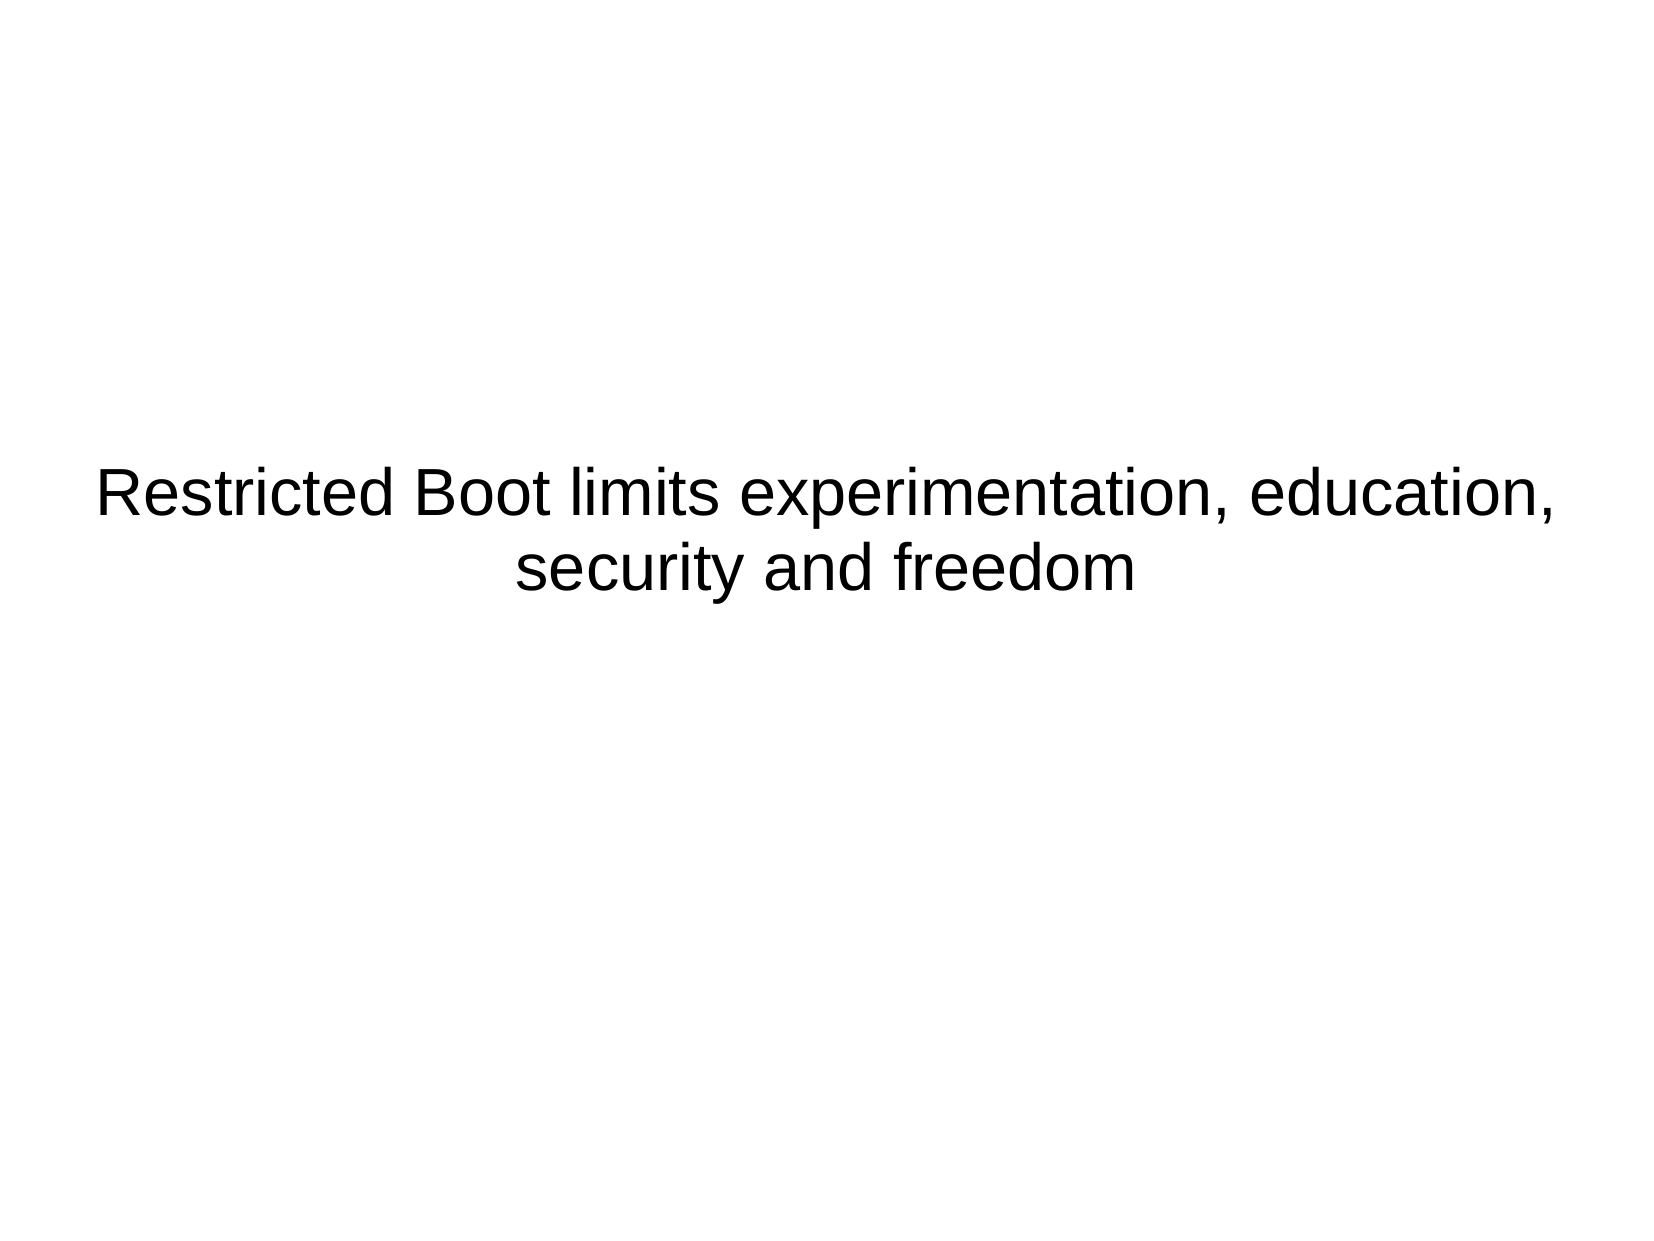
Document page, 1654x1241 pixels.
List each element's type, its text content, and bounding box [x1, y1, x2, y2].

subtitle Restricted Boot limits experimentation, education, security and freedom [82, 49, 1571, 1010]
